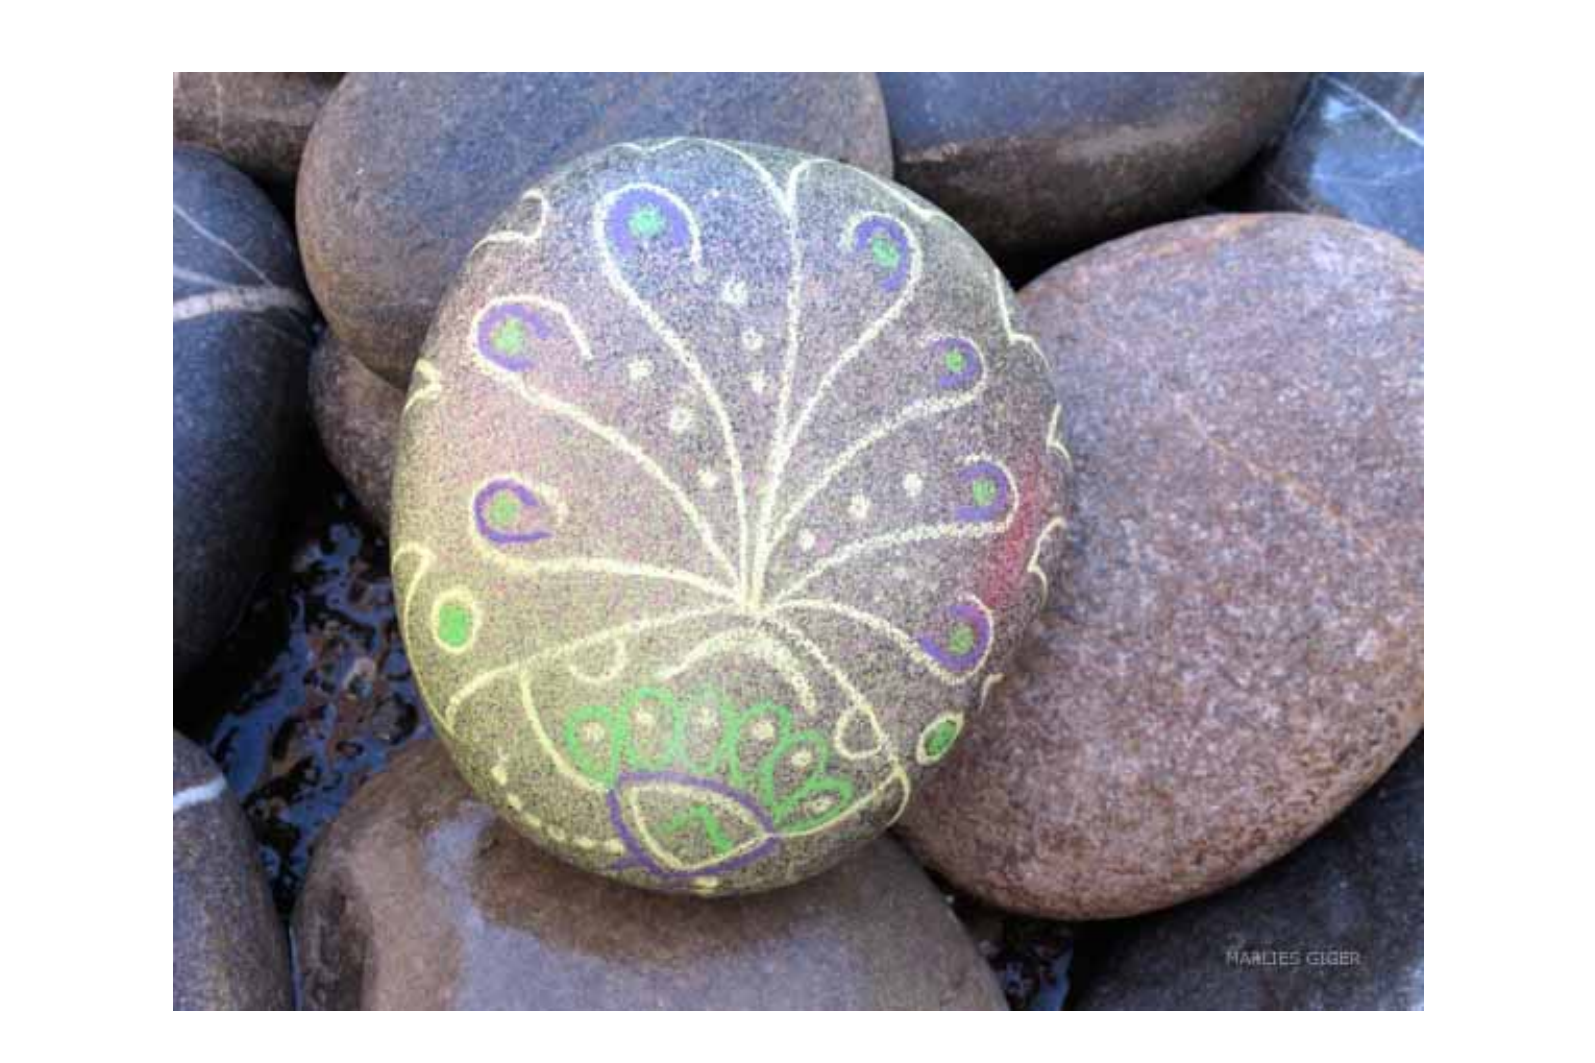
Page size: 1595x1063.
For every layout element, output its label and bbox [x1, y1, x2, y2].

picture [173, 72, 1424, 1011]
